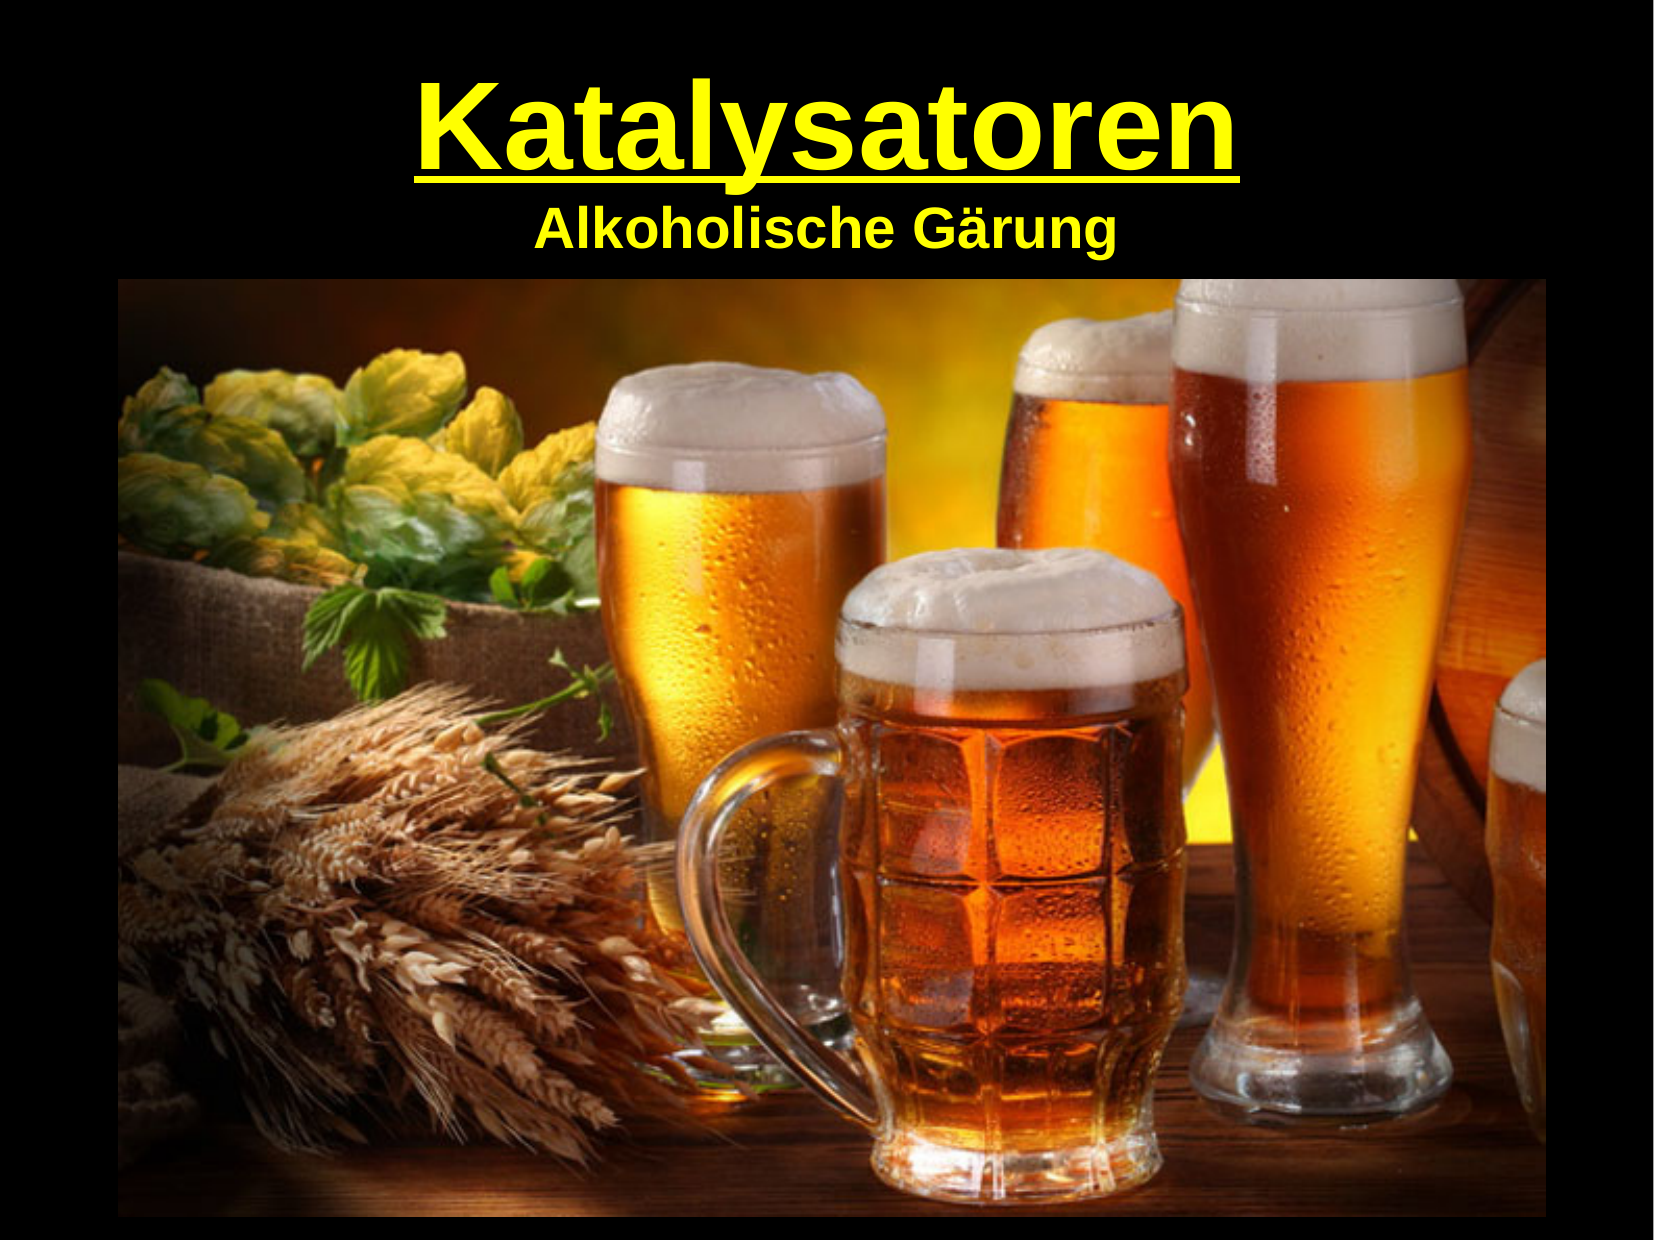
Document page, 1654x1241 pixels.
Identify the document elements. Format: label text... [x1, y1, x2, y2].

picture [118, 279, 1546, 1217]
title Katalysatoren Alkoholische Gärung [82, 47, 1571, 270]
